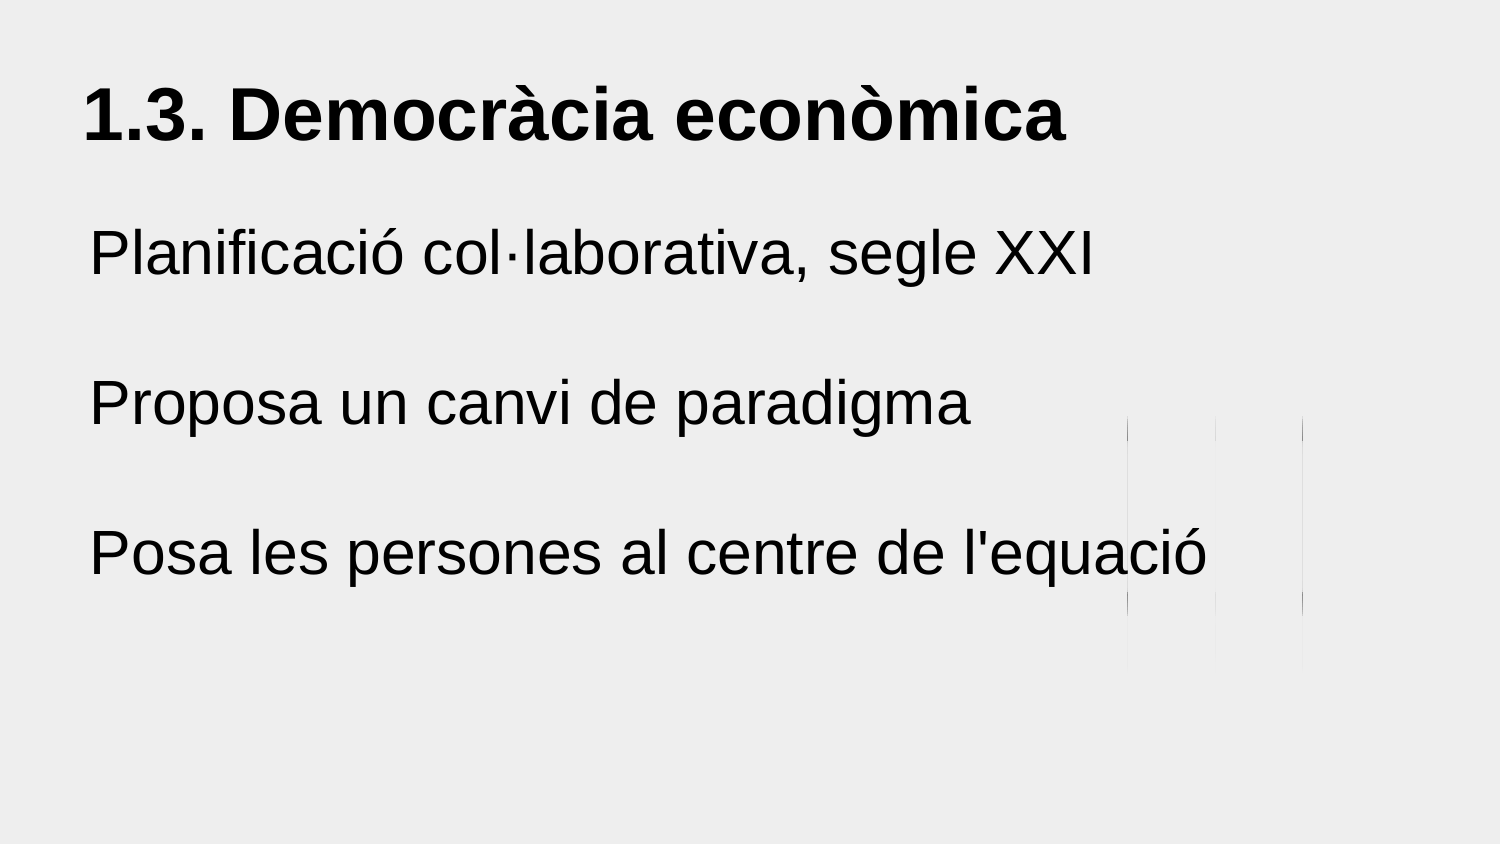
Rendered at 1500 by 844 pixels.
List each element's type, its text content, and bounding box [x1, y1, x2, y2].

text_box 1.3. Democràcia econòmica [5, 64, 1282, 164]
text_box Planificació col·laborativa, segle XXI Proposa un canvi de paradigma Posa les persones al centre de l'equació [74, 196, 1425, 808]
